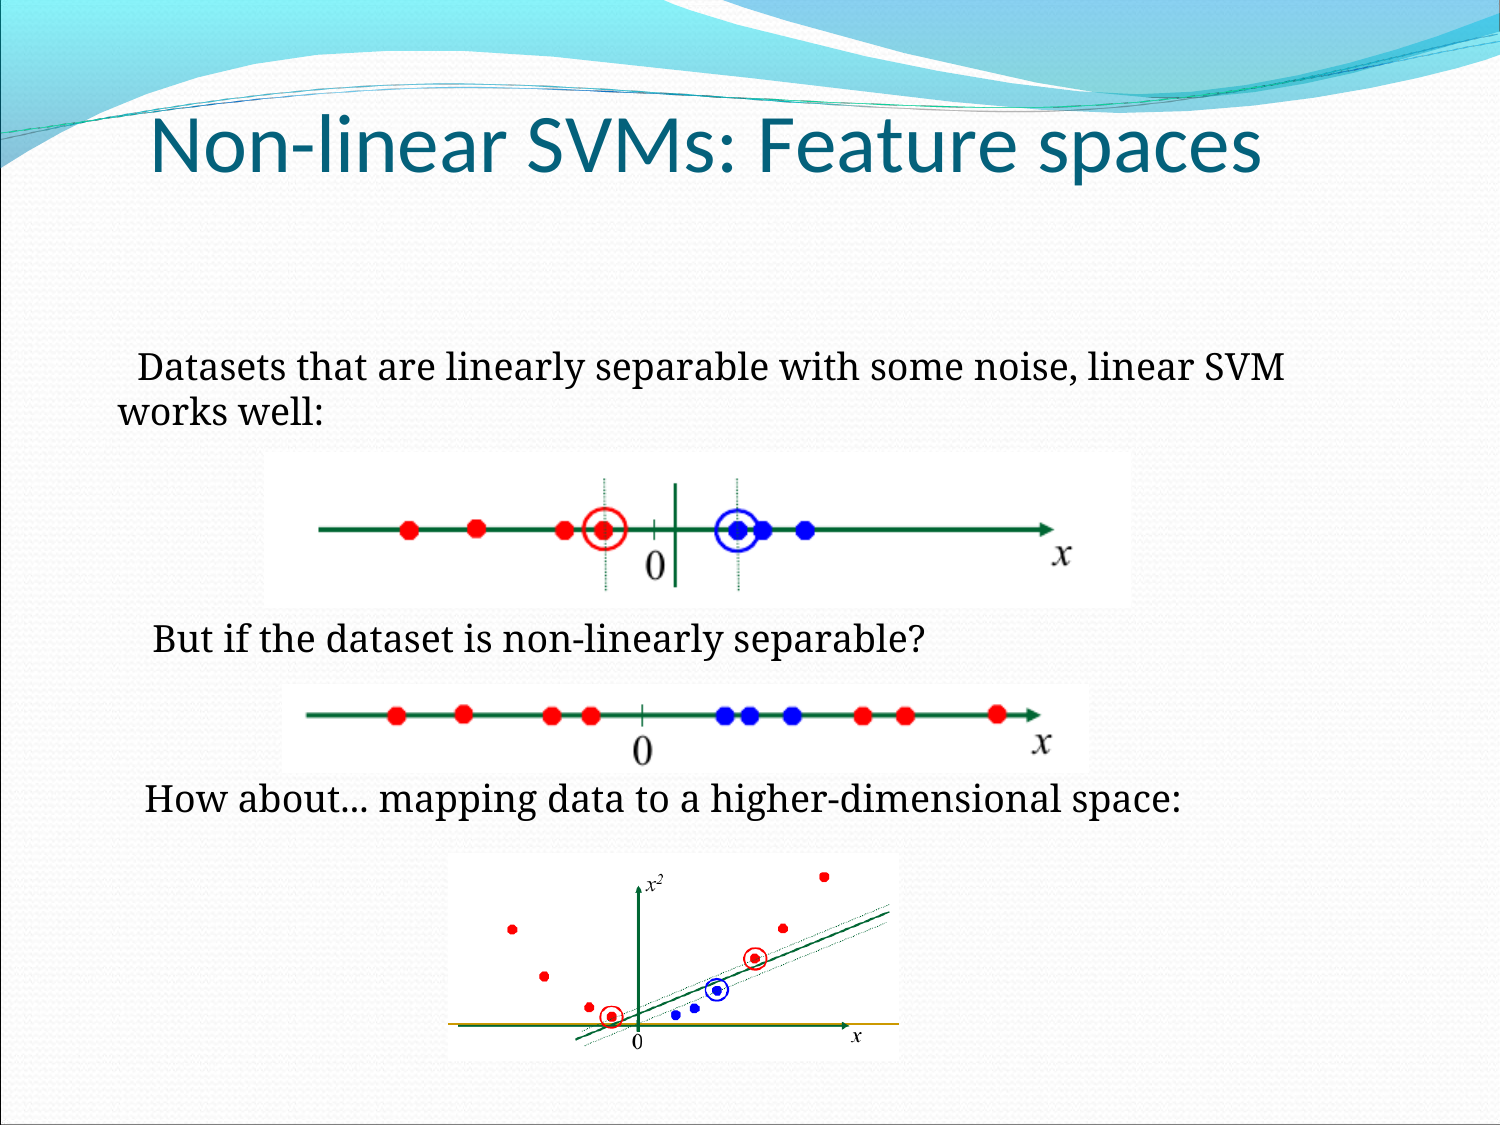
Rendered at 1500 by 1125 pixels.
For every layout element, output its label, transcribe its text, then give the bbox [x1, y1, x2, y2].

text_box How about... mapping data to a higher-dimensional space: [119, 767, 1267, 873]
text_box Non-linear SVMs: Feature spaces [134, 81, 1420, 297]
text_box Datasets that are linearly separable with some noise, linear SVM works well: [102, 335, 1374, 485]
text_box But if the dataset is non-linearly separable? [127, 607, 991, 668]
picture [0, 0, 1500, 1125]
